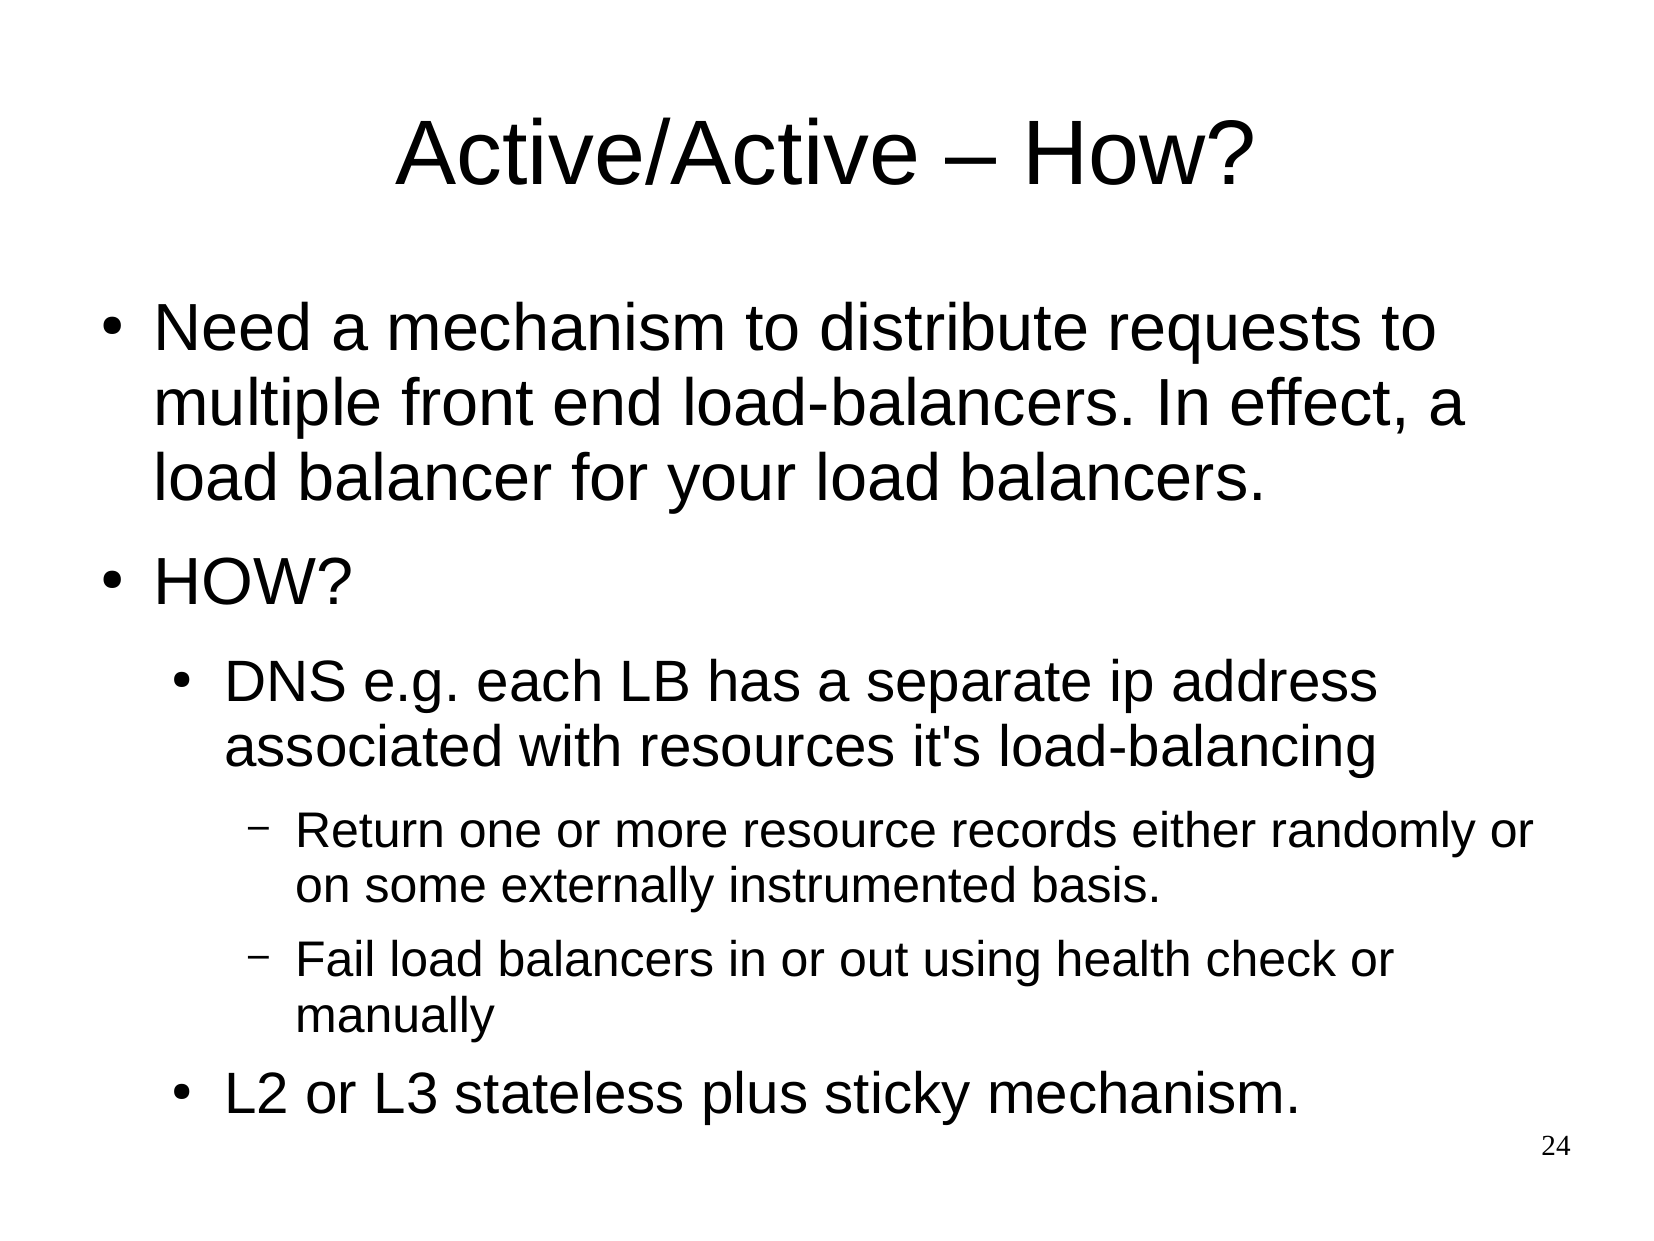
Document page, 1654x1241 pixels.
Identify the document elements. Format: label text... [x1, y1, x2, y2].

title Active/Active – How? [82, 49, 1571, 257]
list Need a mechanism to distribute requests to multiple front end load-balancers. In effect, a load balancer for your load balancers. HOW? DNS e.g. each LB has a separate ip address associated with resources it's load-balancing Return one or more resource records either randomly or on some externally instrumented basis. Fail load balancers in or out using health check or manually L2 or L3 stateless plus sticky mechanism. [82, 290, 1571, 1125]
